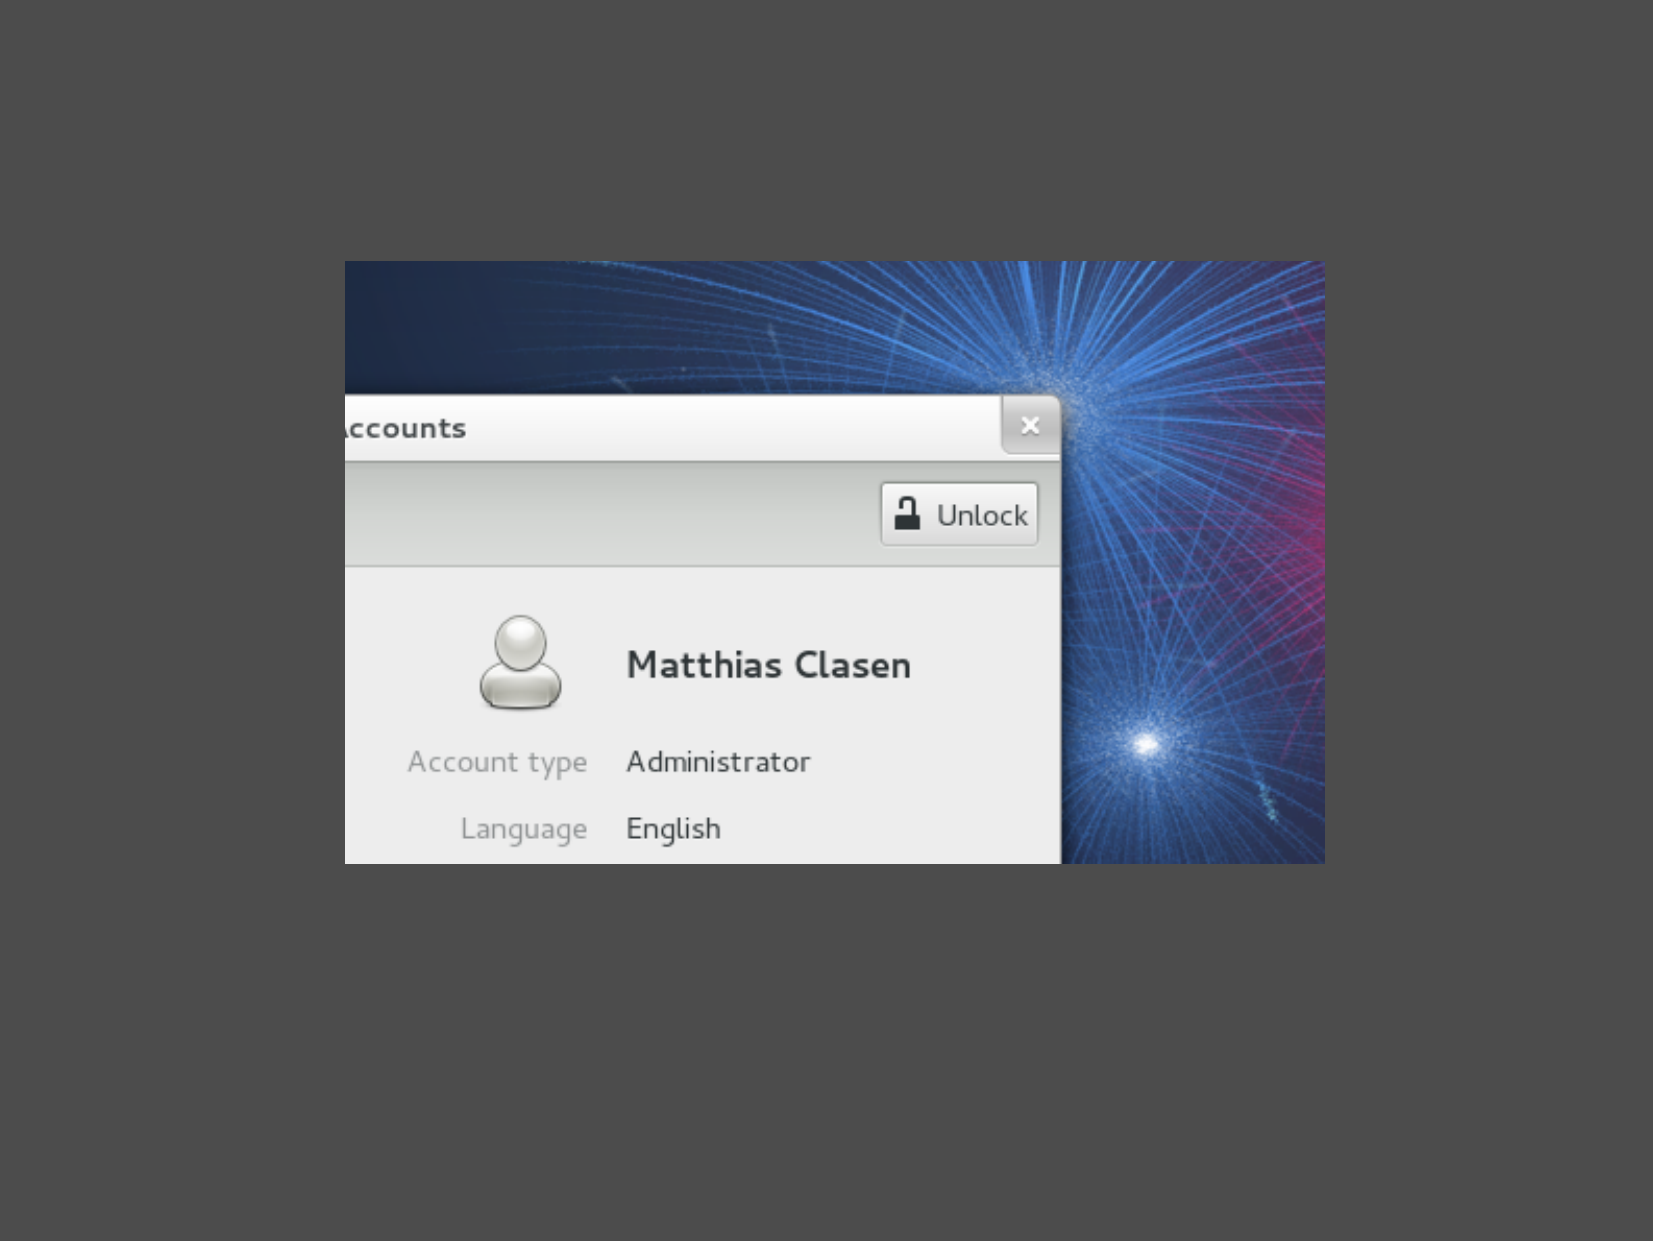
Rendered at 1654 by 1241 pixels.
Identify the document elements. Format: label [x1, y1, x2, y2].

picture [345, 261, 1325, 864]
